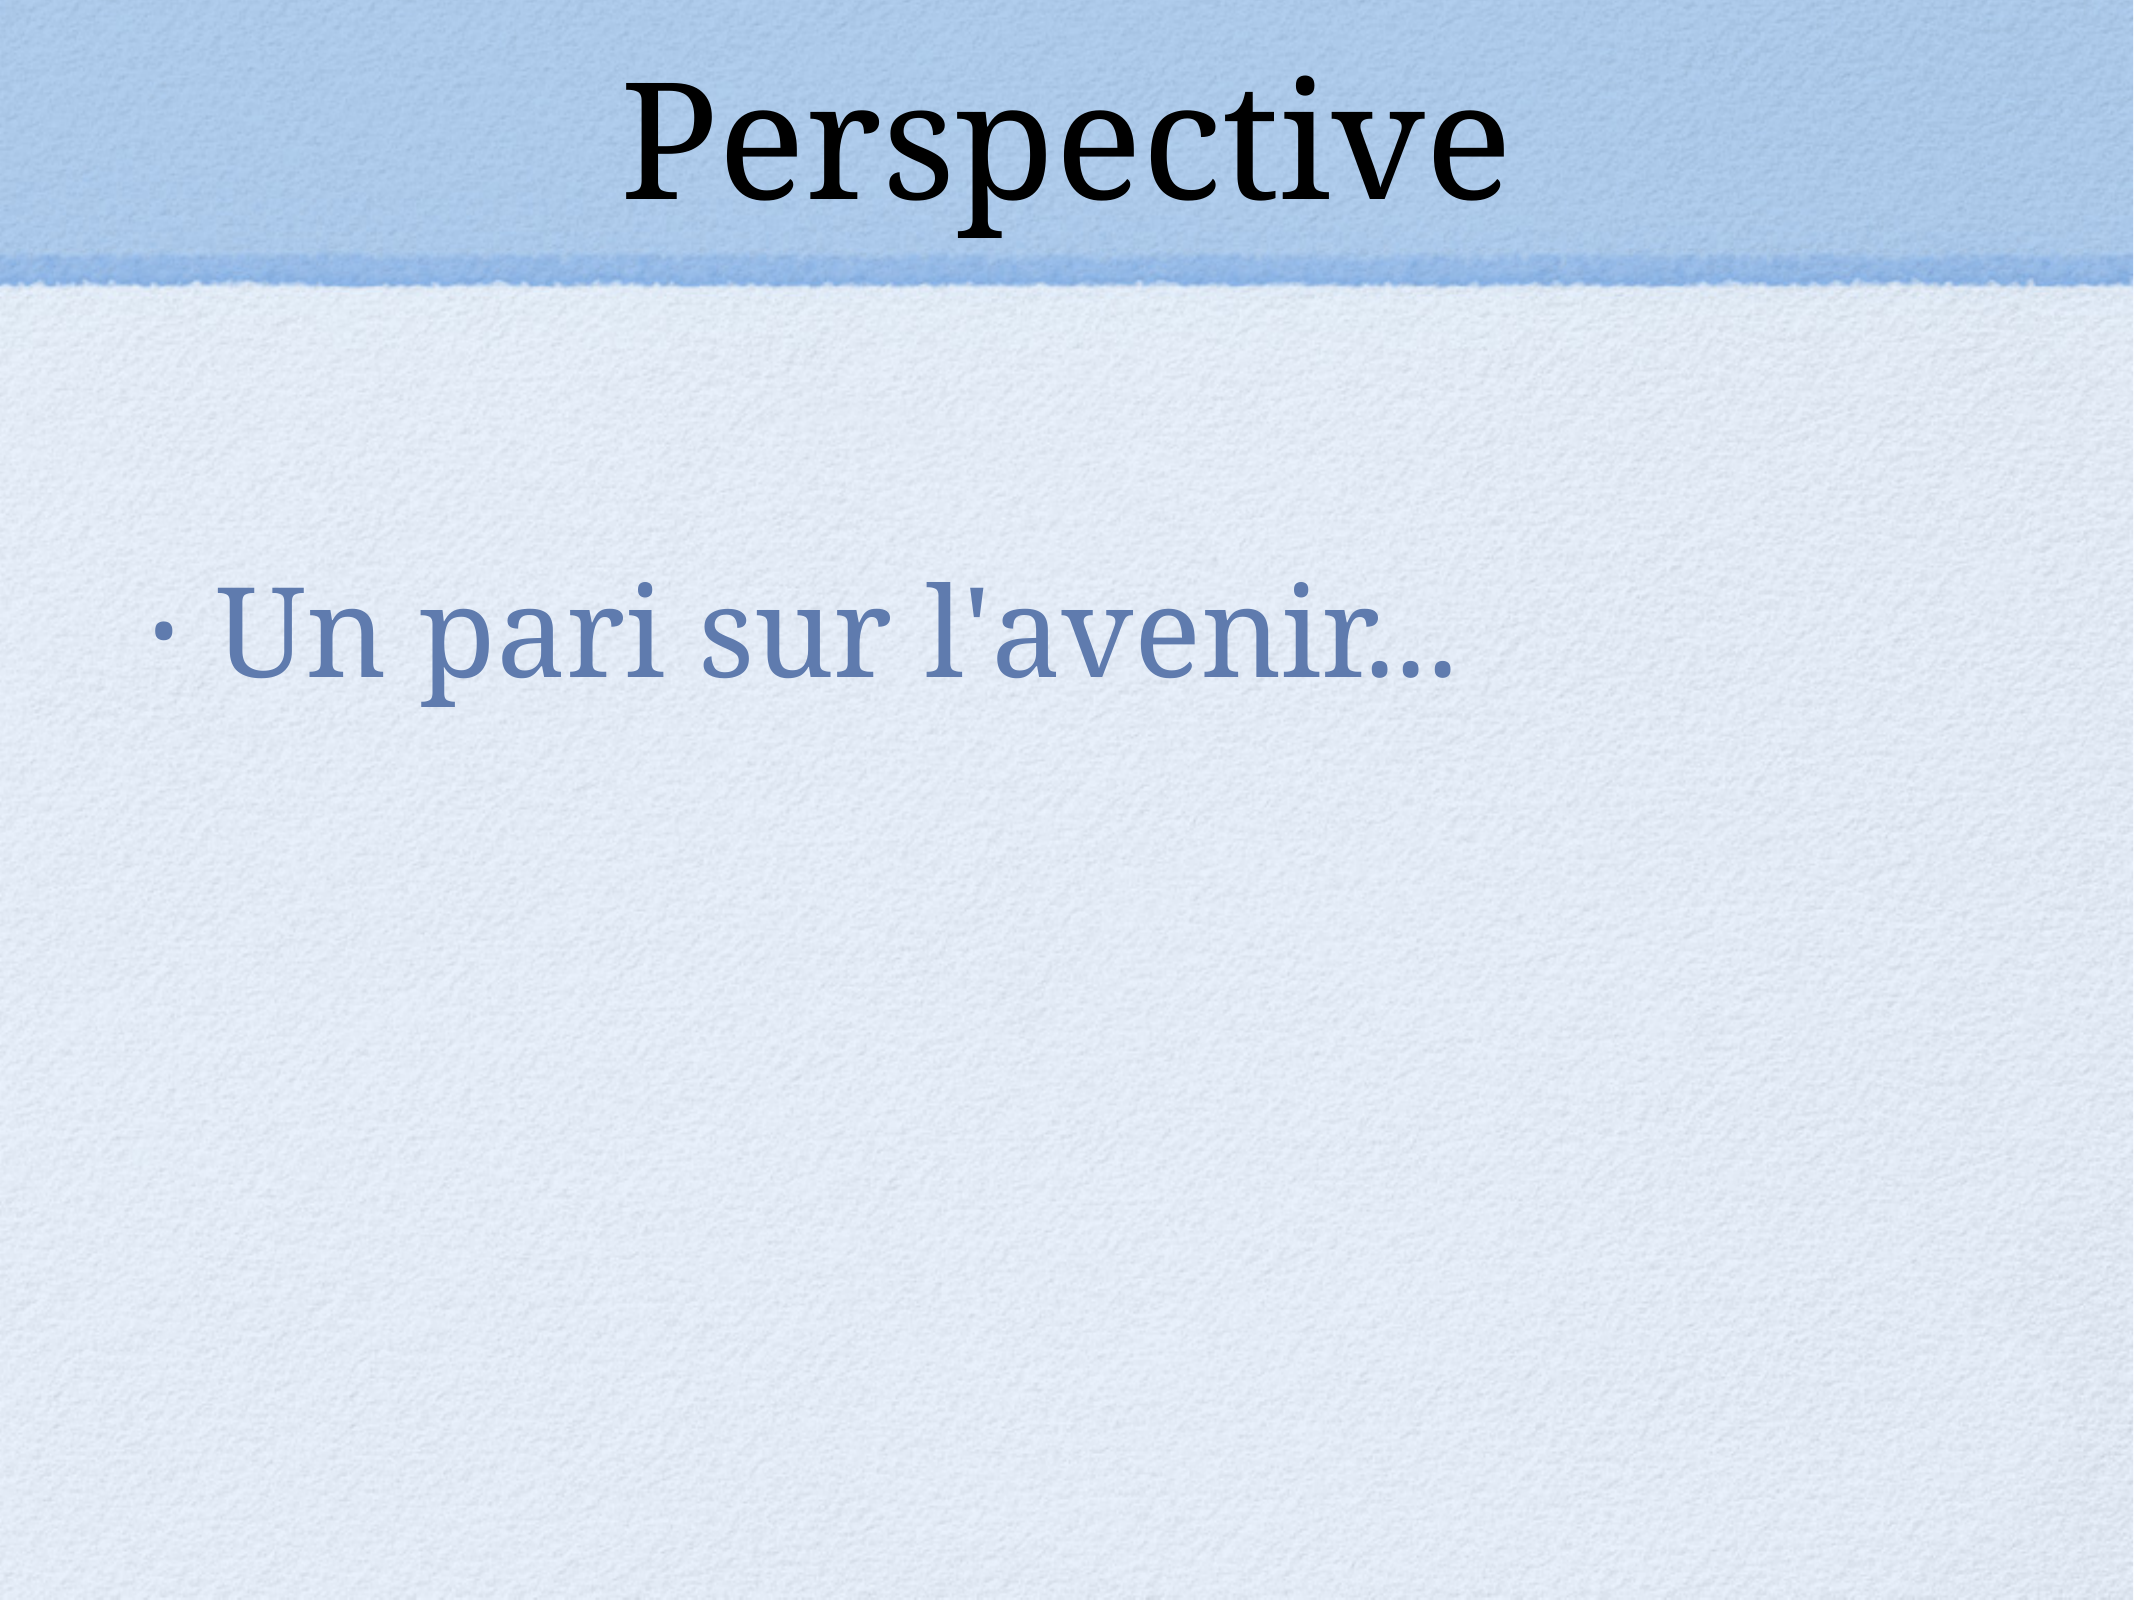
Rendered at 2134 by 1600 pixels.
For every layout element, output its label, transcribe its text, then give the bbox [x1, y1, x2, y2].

list Un pari sur l'avenir... [72, 182, 2061, 1258]
picture [0, 0, 2134, 1600]
title Perspective [72, 0, 2061, 182]
